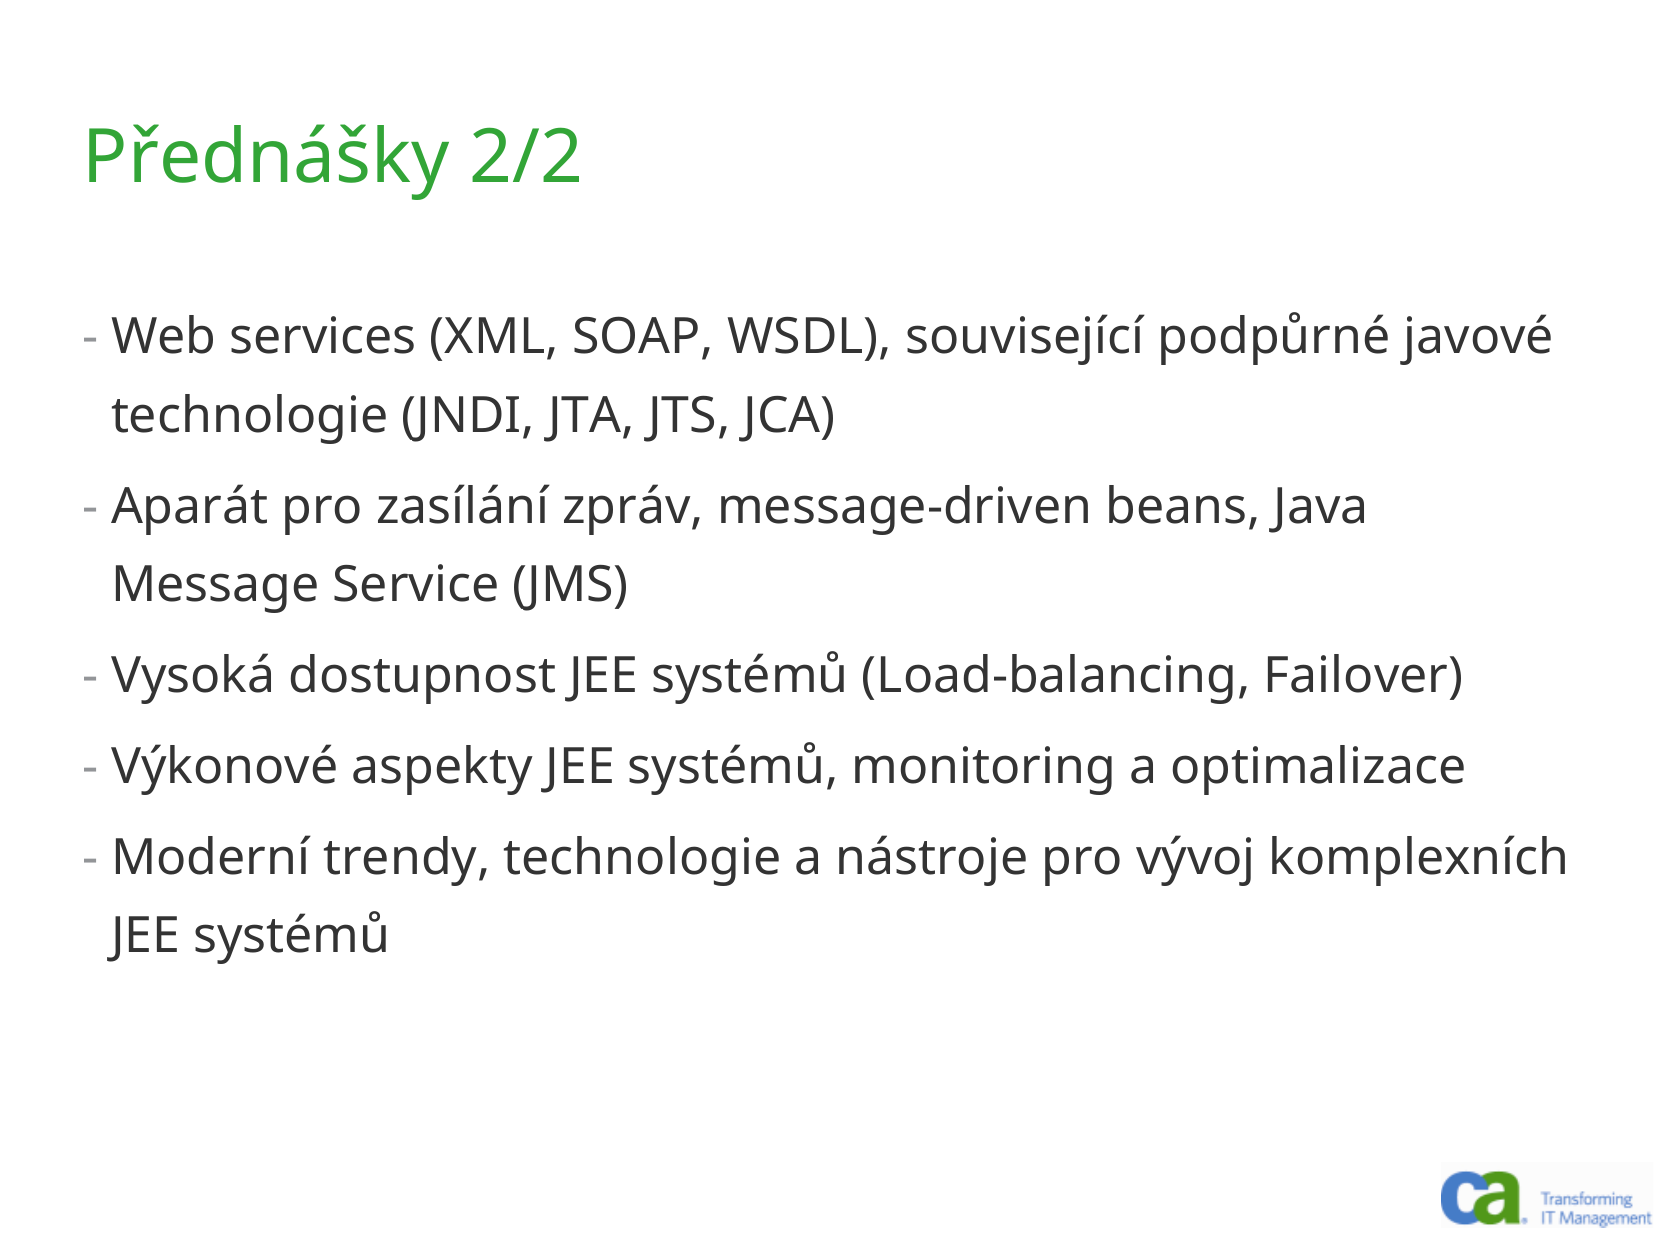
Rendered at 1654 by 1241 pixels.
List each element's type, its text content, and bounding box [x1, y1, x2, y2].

list Web services (XML, SOAP, WSDL), související podpůrné javové technologie (JNDI, JTA, JTS, JCA) Aparát pro zasílání zpráv, message-driven beans, Java Message Service (JMS) Vysoká dostupnost JEE systémů (Load-balancing, Failover) Výkonové aspekty JEE systémů, monitoring a optimalizace Moderní trendy, technologie a nástroje pro vývoj komplexních JEE systémů [82, 290, 1571, 1094]
title Přednášky 2/2 [82, 49, 1571, 257]
picture [1441, 1162, 1654, 1228]
